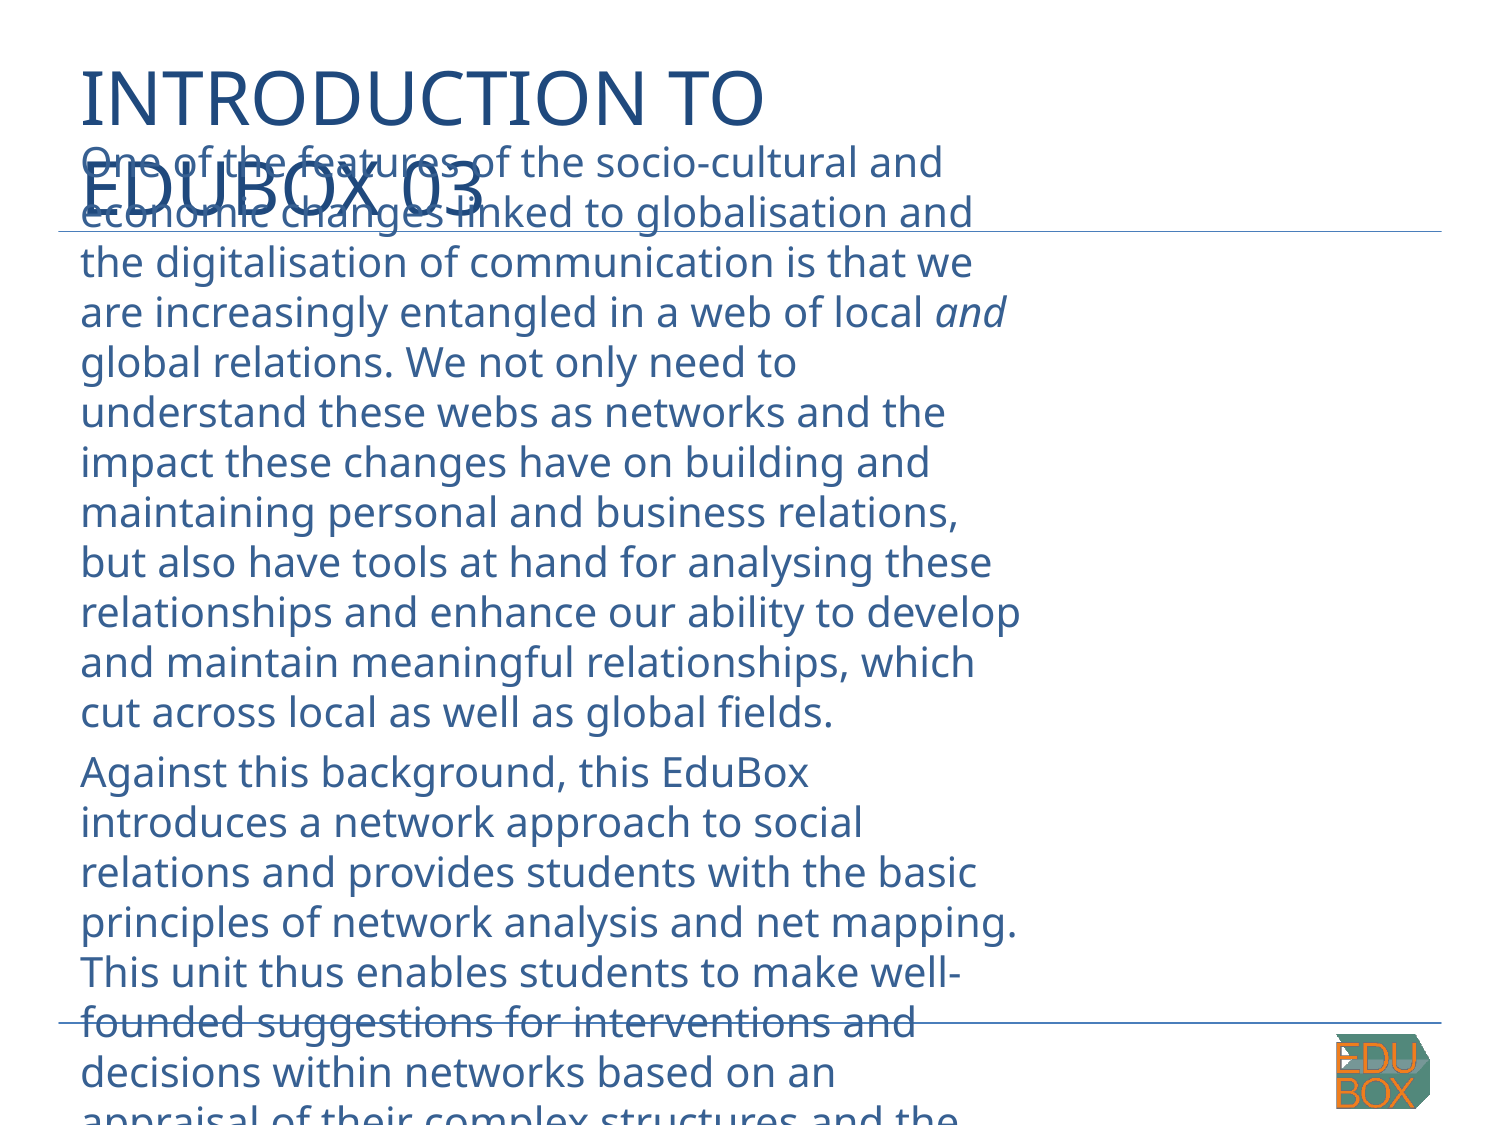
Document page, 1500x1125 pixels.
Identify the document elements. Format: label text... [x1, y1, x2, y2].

picture [1328, 1028, 1437, 1114]
title INTRODUCTION TO EDUBOX 03 [64, 42, 1282, 153]
list One of the features of the socio-cultural and economic changes linked to globalisation and the digitalisation of communication is that we are increasingly entangled in a web of local and global relations. We not only need to understand these webs as networks and the impact these changes have on building and maintaining personal and business relations, but also have tools at hand for analysing these relationships and enhance our ability to develop and maintain meaningful relationships, which cut across local as well as global fields. Against this background, this EduBox introduces a network approach to social relations and provides students with the basic principles of network analysis and net mapping. This unit thus enables students to make well-founded suggestions for interventions and decisions within networks based on an appraisal of their complex structures and the relations between the various actors within these networks. [75, 255, 1426, 1012]
